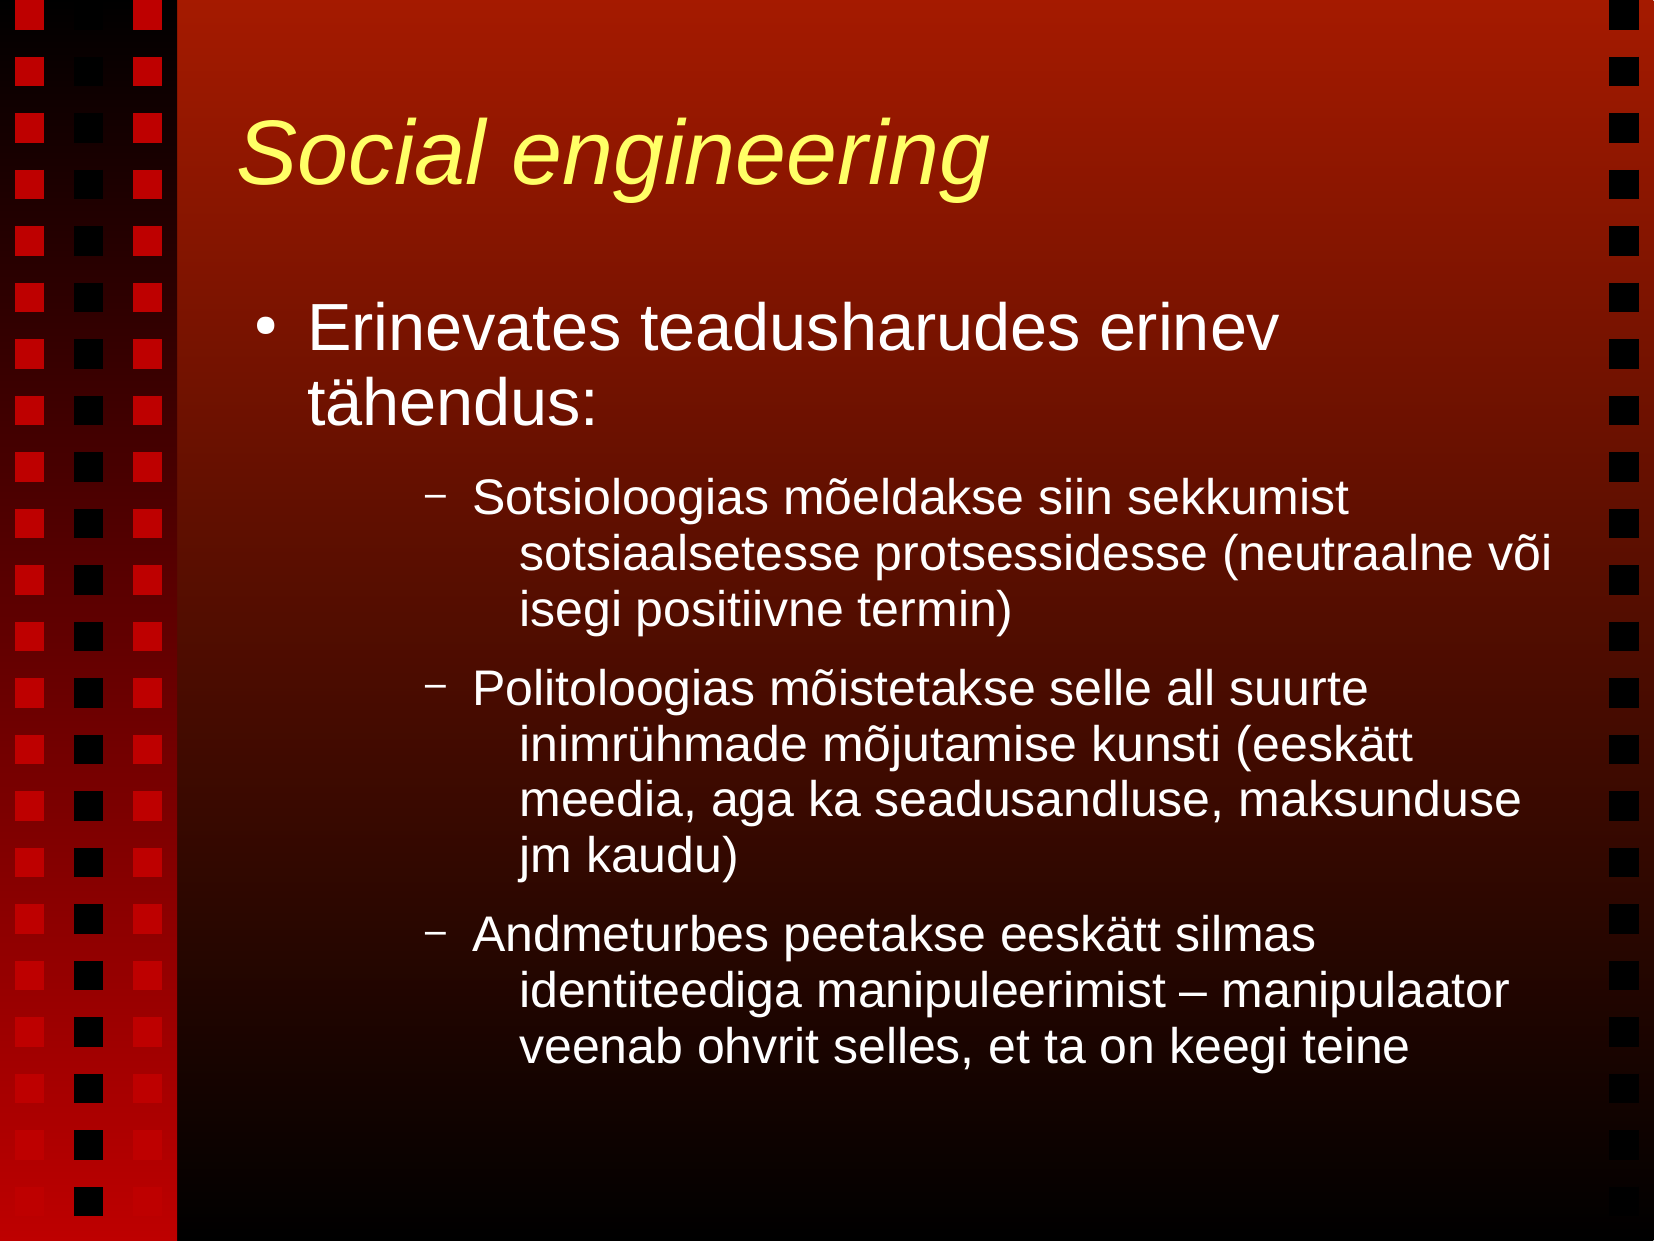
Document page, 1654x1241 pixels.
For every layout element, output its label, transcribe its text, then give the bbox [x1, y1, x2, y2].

list Erinevates teadusharudes erinev tähendus: Sotsioloogias mõeldakse siin sekkumist sotsiaalsetesse protsessidesse (neutraalne või isegi positiivne termin) Politoloogias mõistetakse selle all suurte inimrühmade mõjutamise kunsti (eeskätt meedia, aga ka seadusandluse, maksunduse jm kaudu) Andmeturbes peetakse eeskätt silmas identiteediga manipuleerimist – manipulaator veenab ohvrit selles, et ta on keegi teine [236, 290, 1571, 1109]
title Social engineering [236, 49, 1571, 257]
